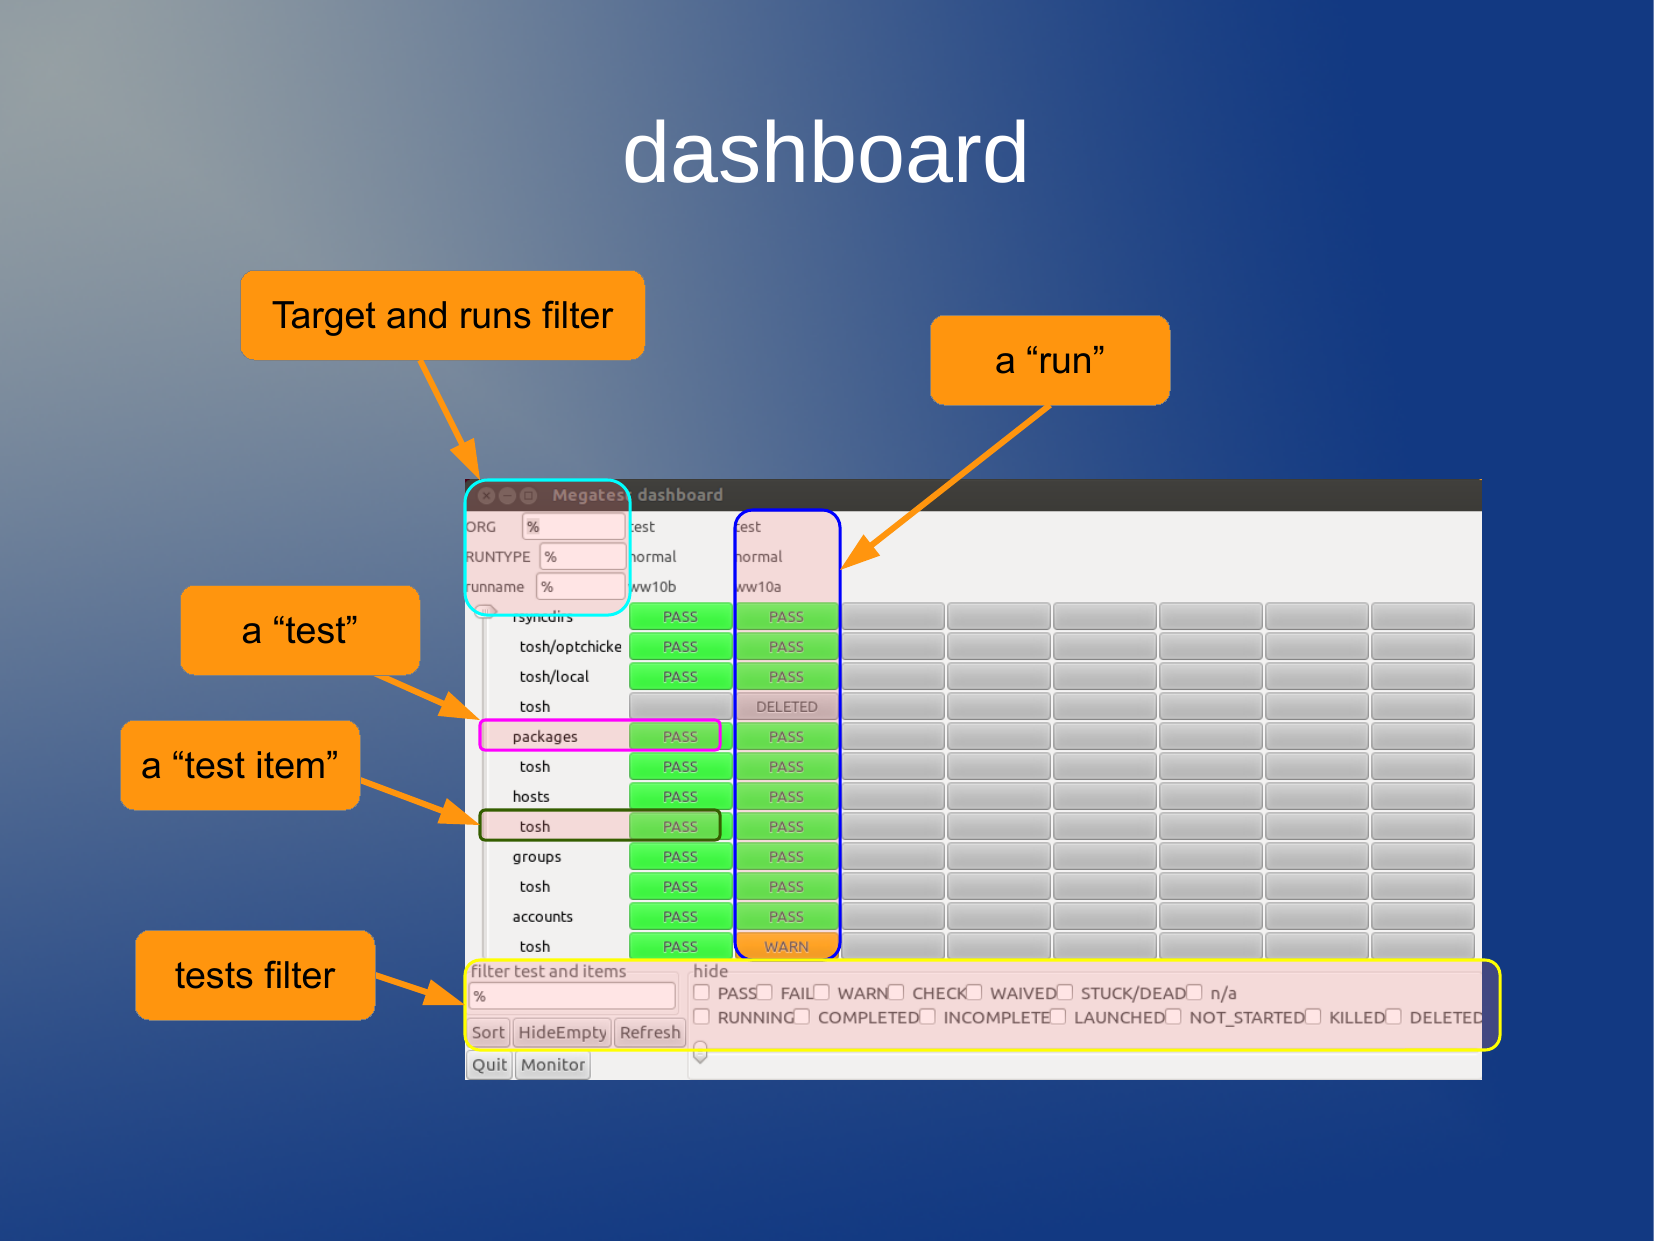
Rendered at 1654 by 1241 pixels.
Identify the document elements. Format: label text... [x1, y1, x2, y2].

text_box Target and runs filter [240, 270, 646, 361]
title dashboard [82, 49, 1571, 257]
text_box [465, 480, 631, 616]
text_box [480, 810, 721, 841]
text_box [465, 510, 1501, 1051]
text_box tests filter [135, 930, 376, 1021]
picture [0, 0, 1654, 1241]
text_box a “test” [180, 585, 421, 676]
text_box [480, 720, 721, 751]
text_box a “run” [930, 315, 1171, 406]
text_box a “test item” [120, 720, 361, 811]
